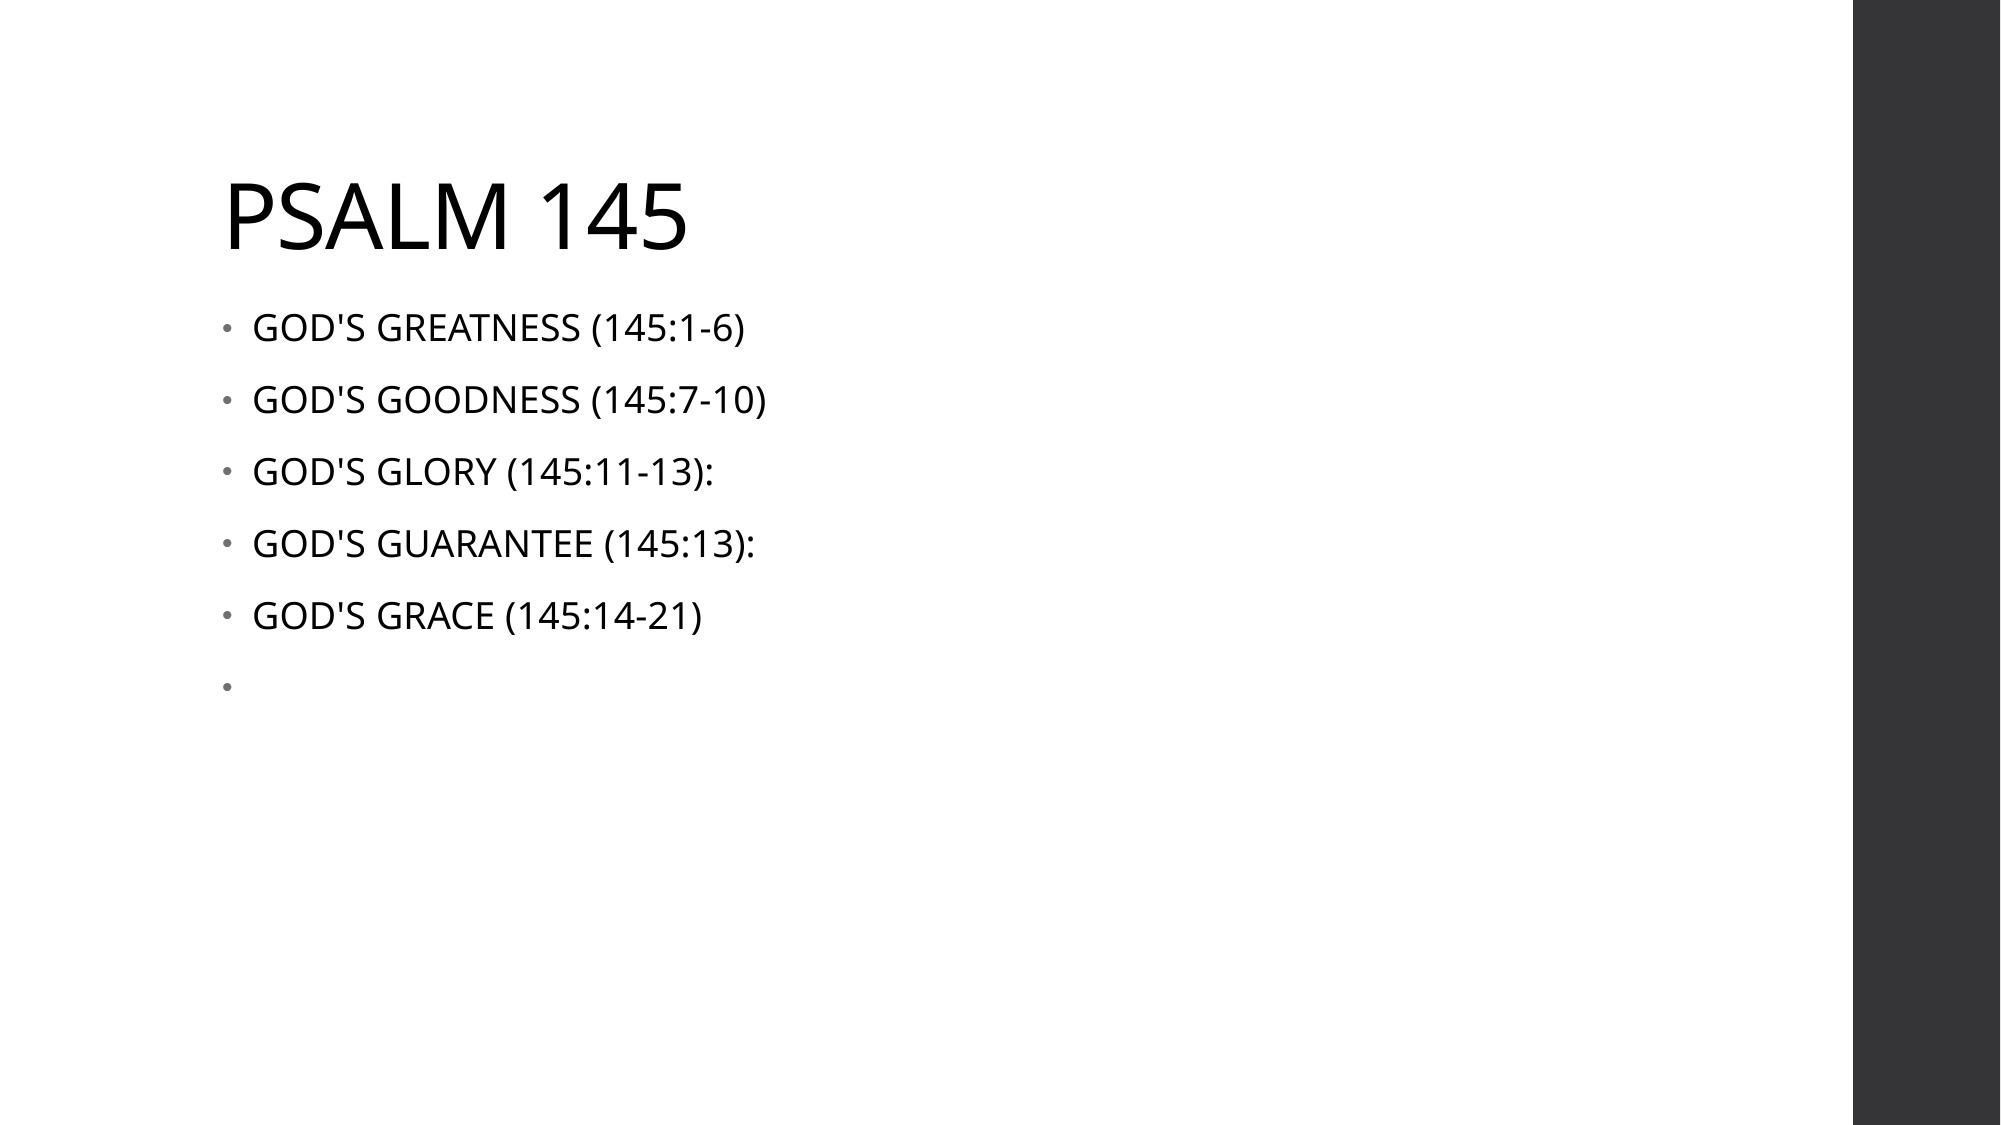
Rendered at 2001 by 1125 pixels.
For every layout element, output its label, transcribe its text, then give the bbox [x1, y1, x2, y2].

title PSALM 145 [206, 60, 1797, 278]
list GOD'S GREATNESS (145:1-6) GOD'S GOODNESS (145:7-10) GOD'S GLORY (145:11-13): GOD'S GUARANTEE (145:13): GOD'S GRACE (145:14-21) [206, 299, 1617, 1014]
